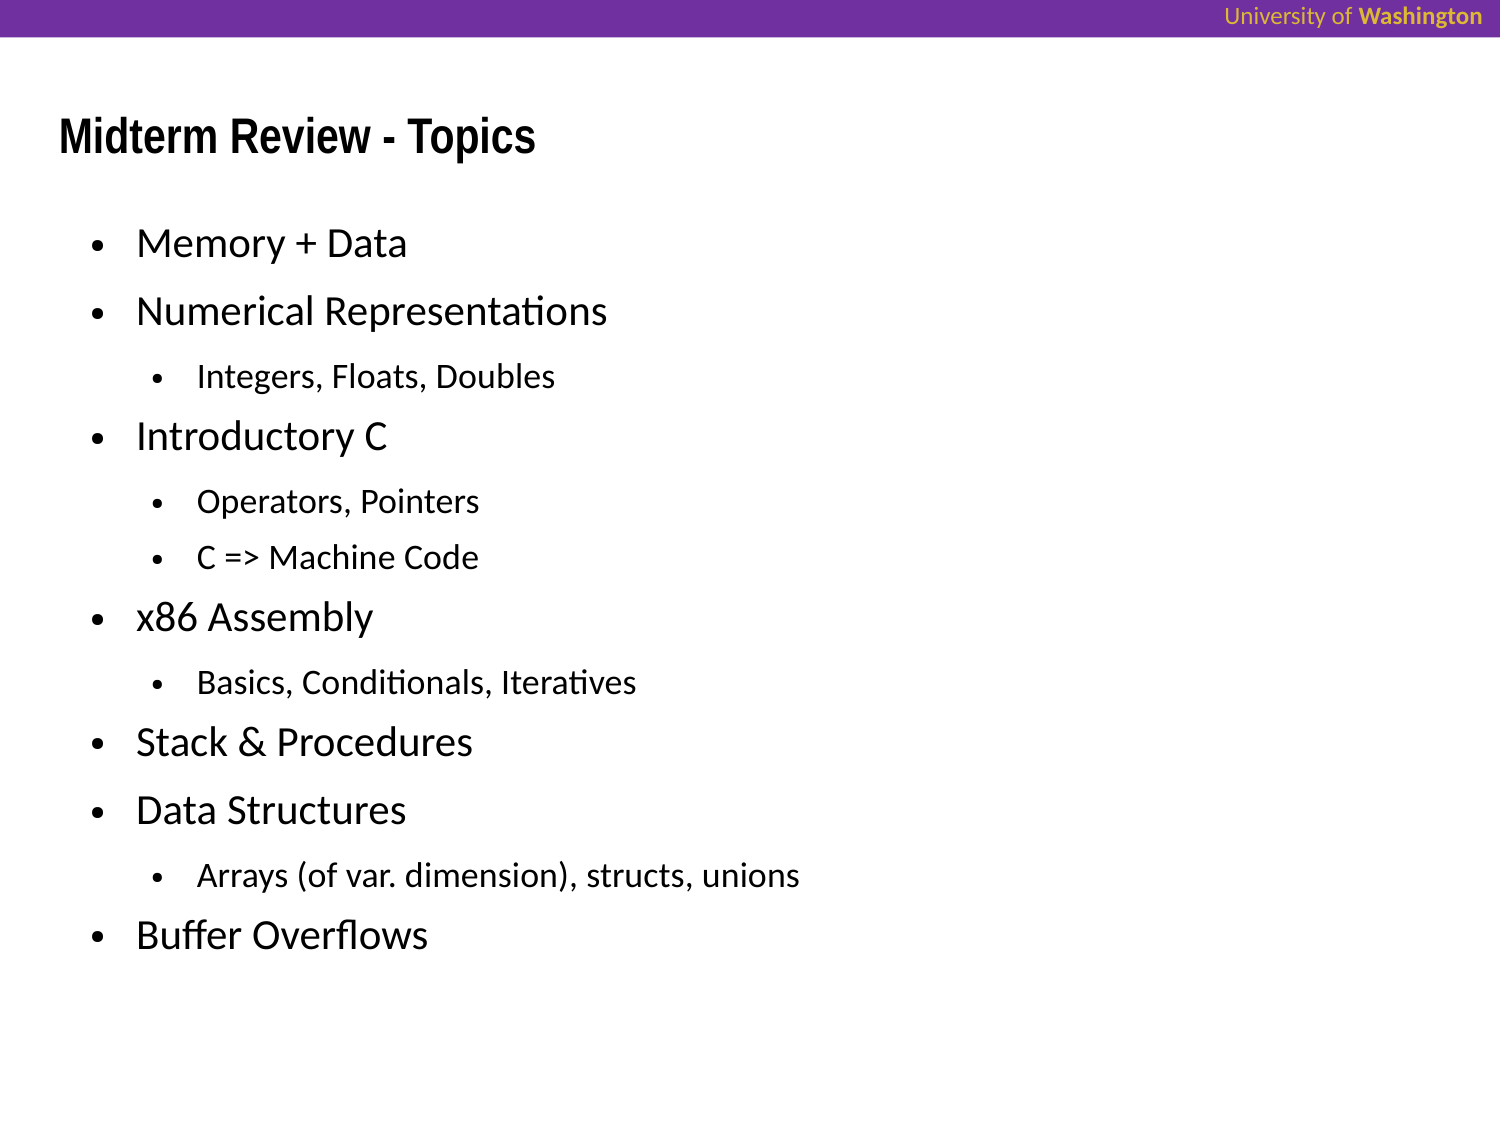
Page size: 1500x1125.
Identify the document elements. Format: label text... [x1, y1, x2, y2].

title Midterm Review - Topics [58, 72, 1438, 199]
list Memory + Data Numerical Representations Integers, Floats, Doubles Introductory C Operators, Pointers C => Machine Code x86 Assembly Basics, Conditionals, Iteratives Stack & Procedures Data Structures Arrays (of var. dimension), structs, unions Buffer Overflows [75, 224, 1425, 968]
